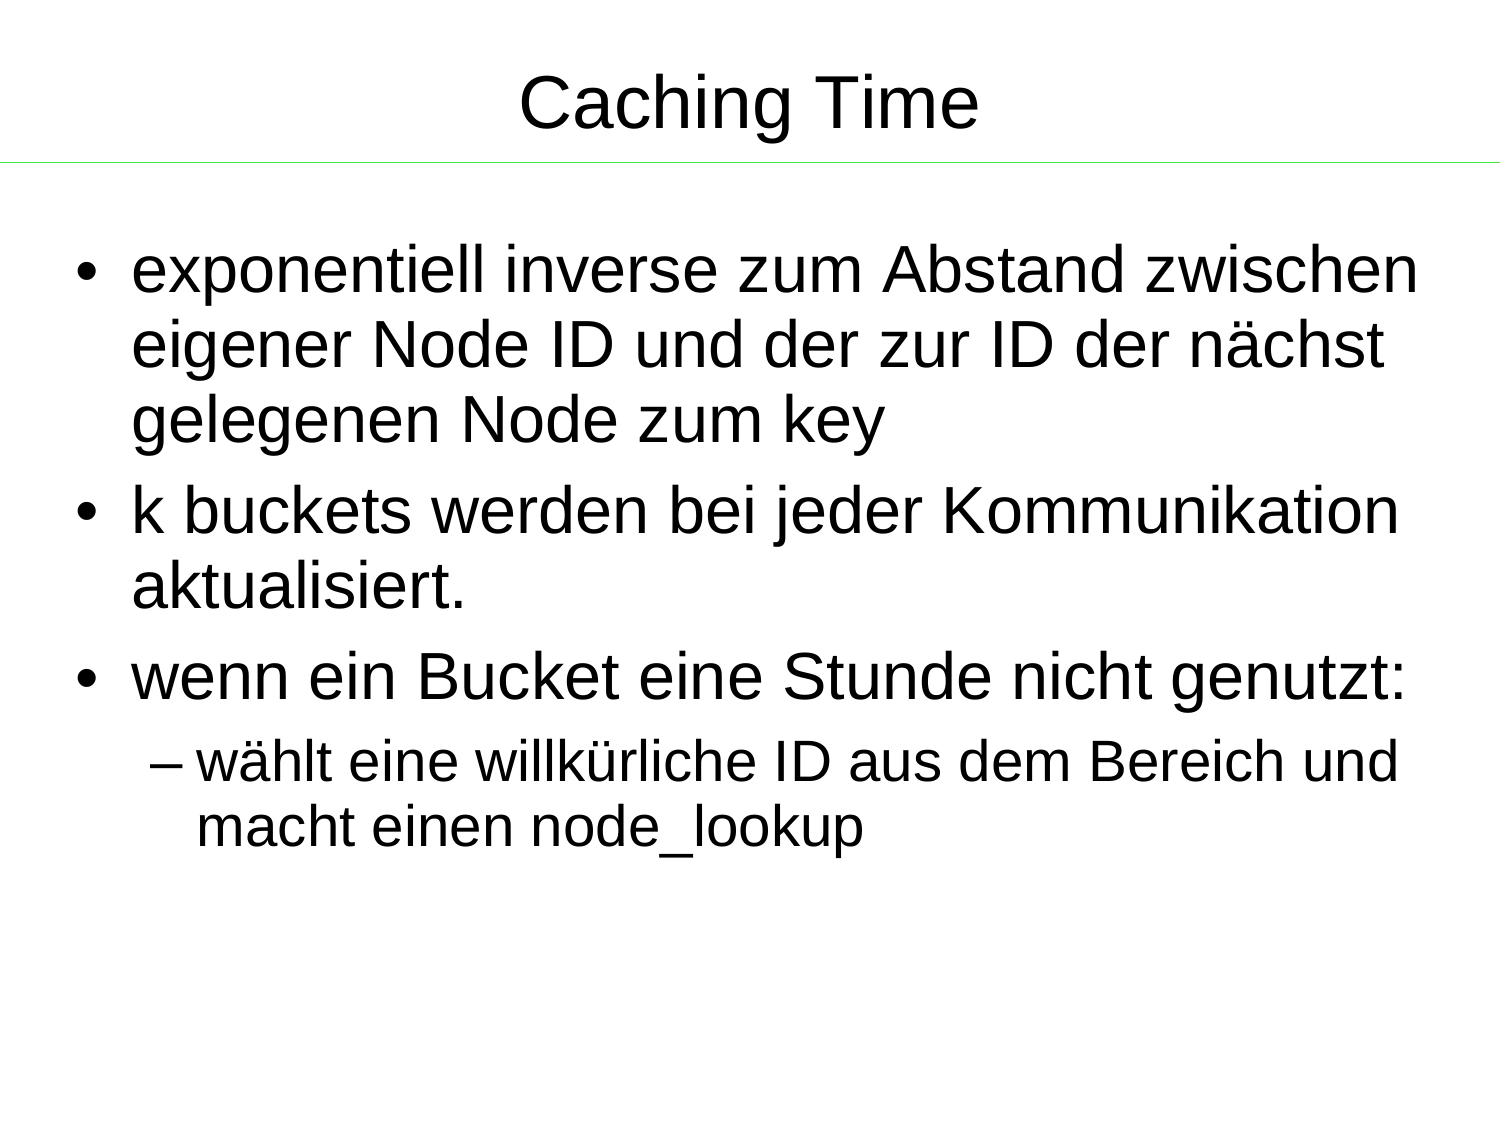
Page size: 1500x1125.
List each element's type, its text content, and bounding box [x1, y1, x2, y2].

title Caching Time [75, 57, 1426, 148]
list exponentiell inverse zum Abstand zwischen eigener Node ID und der zur ID der nächst gelegenen Node zum key k buckets werden bei jeder Kommunikation aktualisiert. wenn ein Bucket eine Stunde nicht genutzt: wählt eine willkürliche ID aus dem Bereich und macht einen node_lookup [75, 232, 1426, 986]
